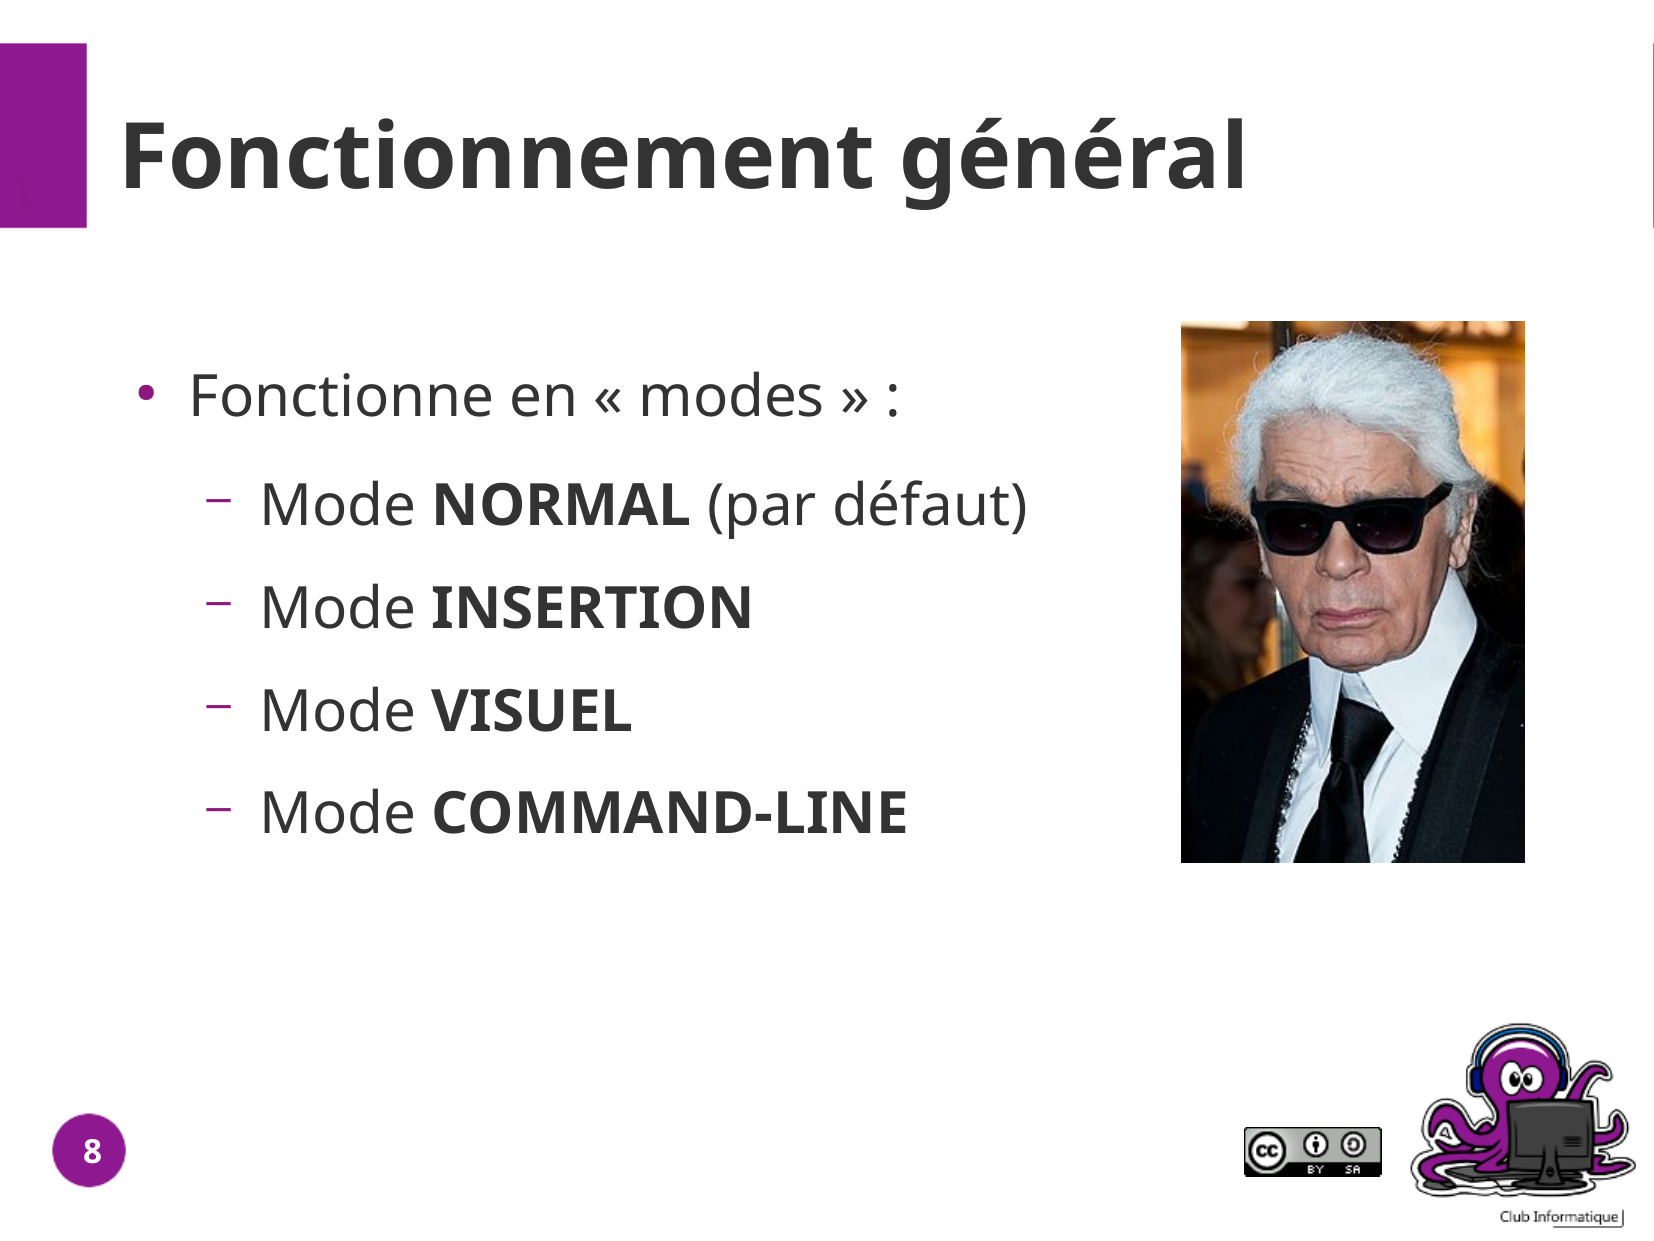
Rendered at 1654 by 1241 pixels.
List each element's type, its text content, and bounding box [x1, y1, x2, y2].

list Fonctionne en « modes » : Mode NORMAL (par défaut) Mode INSERTION Mode VISUEL Mode COMMAND-LINE [118, 354, 1536, 1074]
title Fonctionnement général [118, 49, 1571, 257]
picture [0, 0, 1654, 1241]
